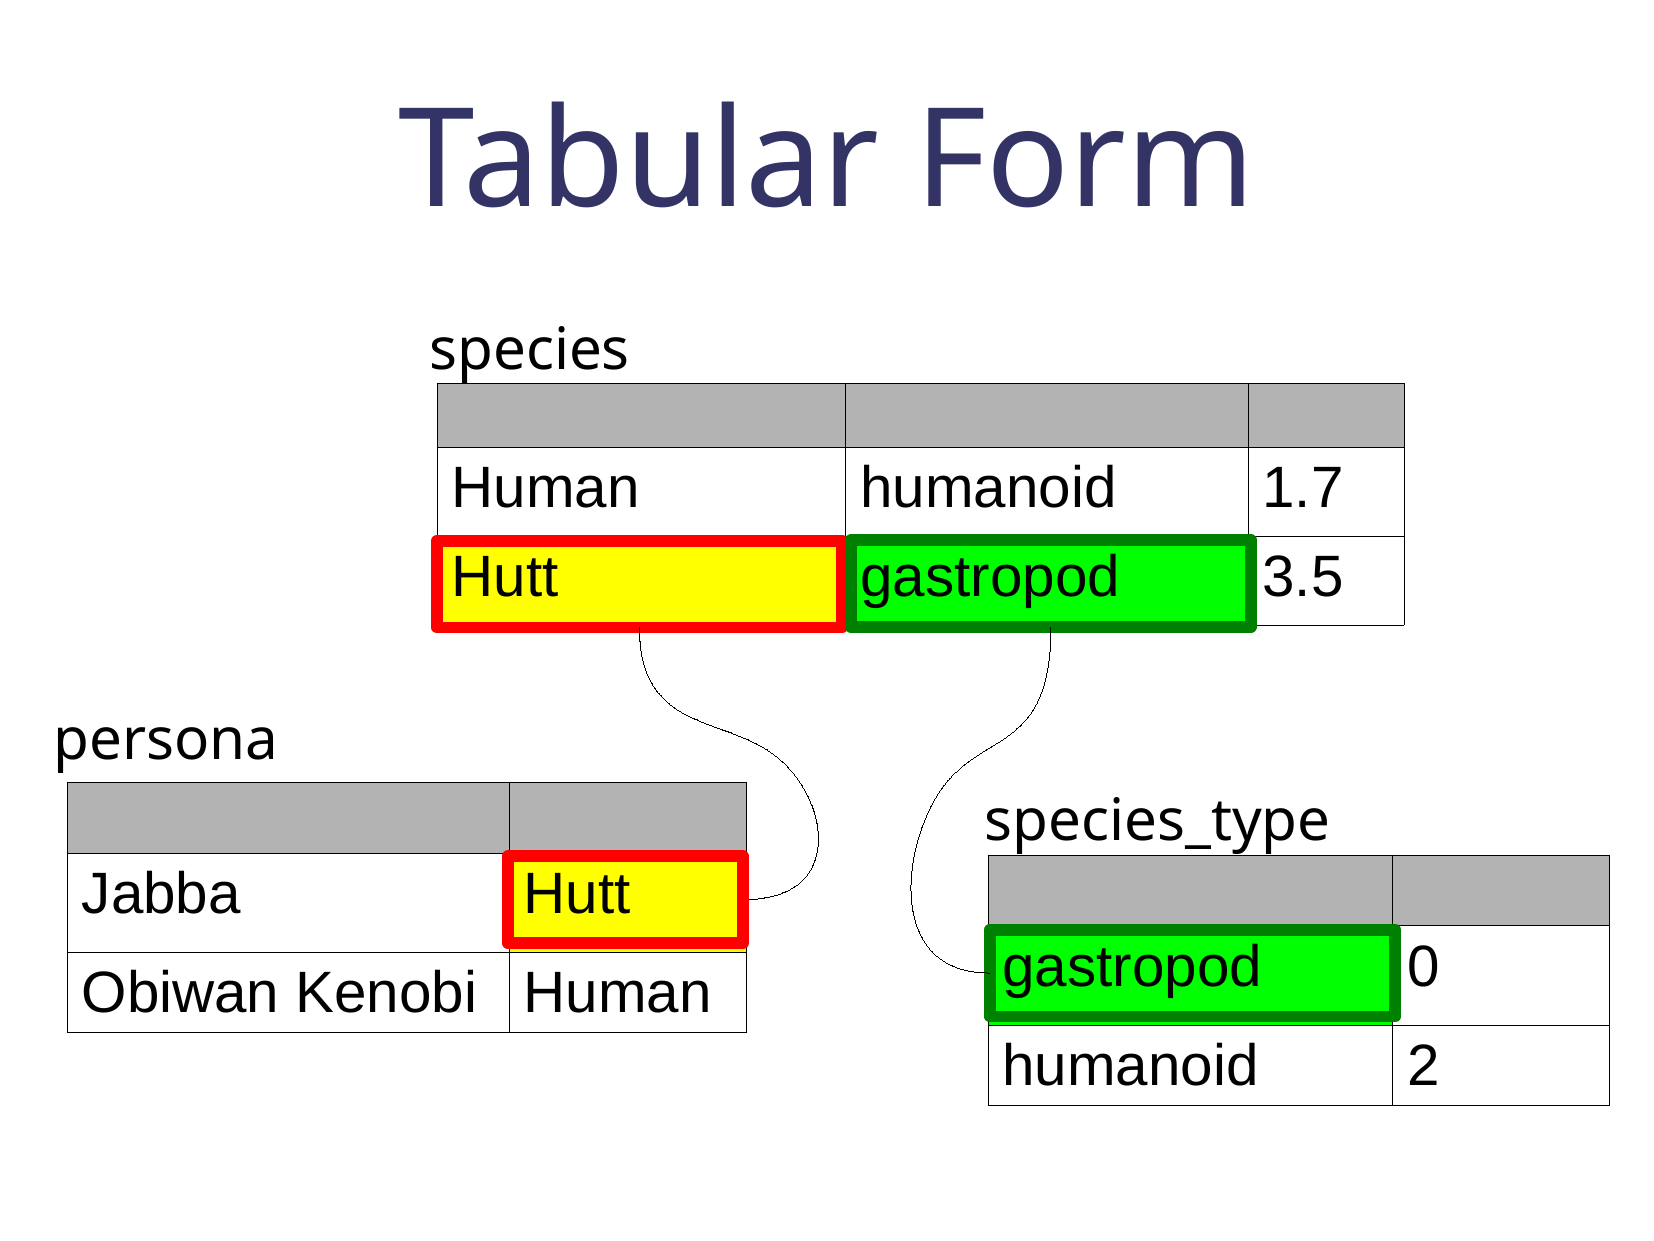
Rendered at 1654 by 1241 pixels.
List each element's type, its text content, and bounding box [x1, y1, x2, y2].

table_cell 1.7 [1249, 448, 1404, 536]
title Tabular Form [82, 49, 1571, 257]
table_header [989, 857, 1392, 924]
table_cell Jabba [68, 854, 509, 952]
text_box species [399, 299, 1010, 386]
table_cell 0 [1393, 926, 1609, 1025]
table_cell 2 [1393, 1026, 1609, 1105]
text_box persona [23, 690, 634, 776]
table_header [1393, 856, 1609, 925]
table_cell gastropod [996, 936, 1389, 1011]
table_cell Obiwan Kenobi [68, 953, 509, 1032]
table_header [68, 783, 509, 853]
table_cell Human [510, 953, 746, 1032]
text_box species_type [939, 770, 1550, 857]
table_header [846, 384, 1248, 447]
table_cell Human [438, 448, 845, 535]
table_cell humanoid [989, 1026, 1392, 1105]
table_header [510, 783, 746, 850]
table_cell gastropod [857, 546, 1245, 621]
table_cell Hutt [443, 547, 836, 622]
table_cell 3.5 [1257, 537, 1404, 625]
table_header [1249, 384, 1404, 447]
table_header [438, 386, 845, 447]
table_cell humanoid [846, 448, 1248, 535]
table_cell Hutt [514, 862, 737, 937]
